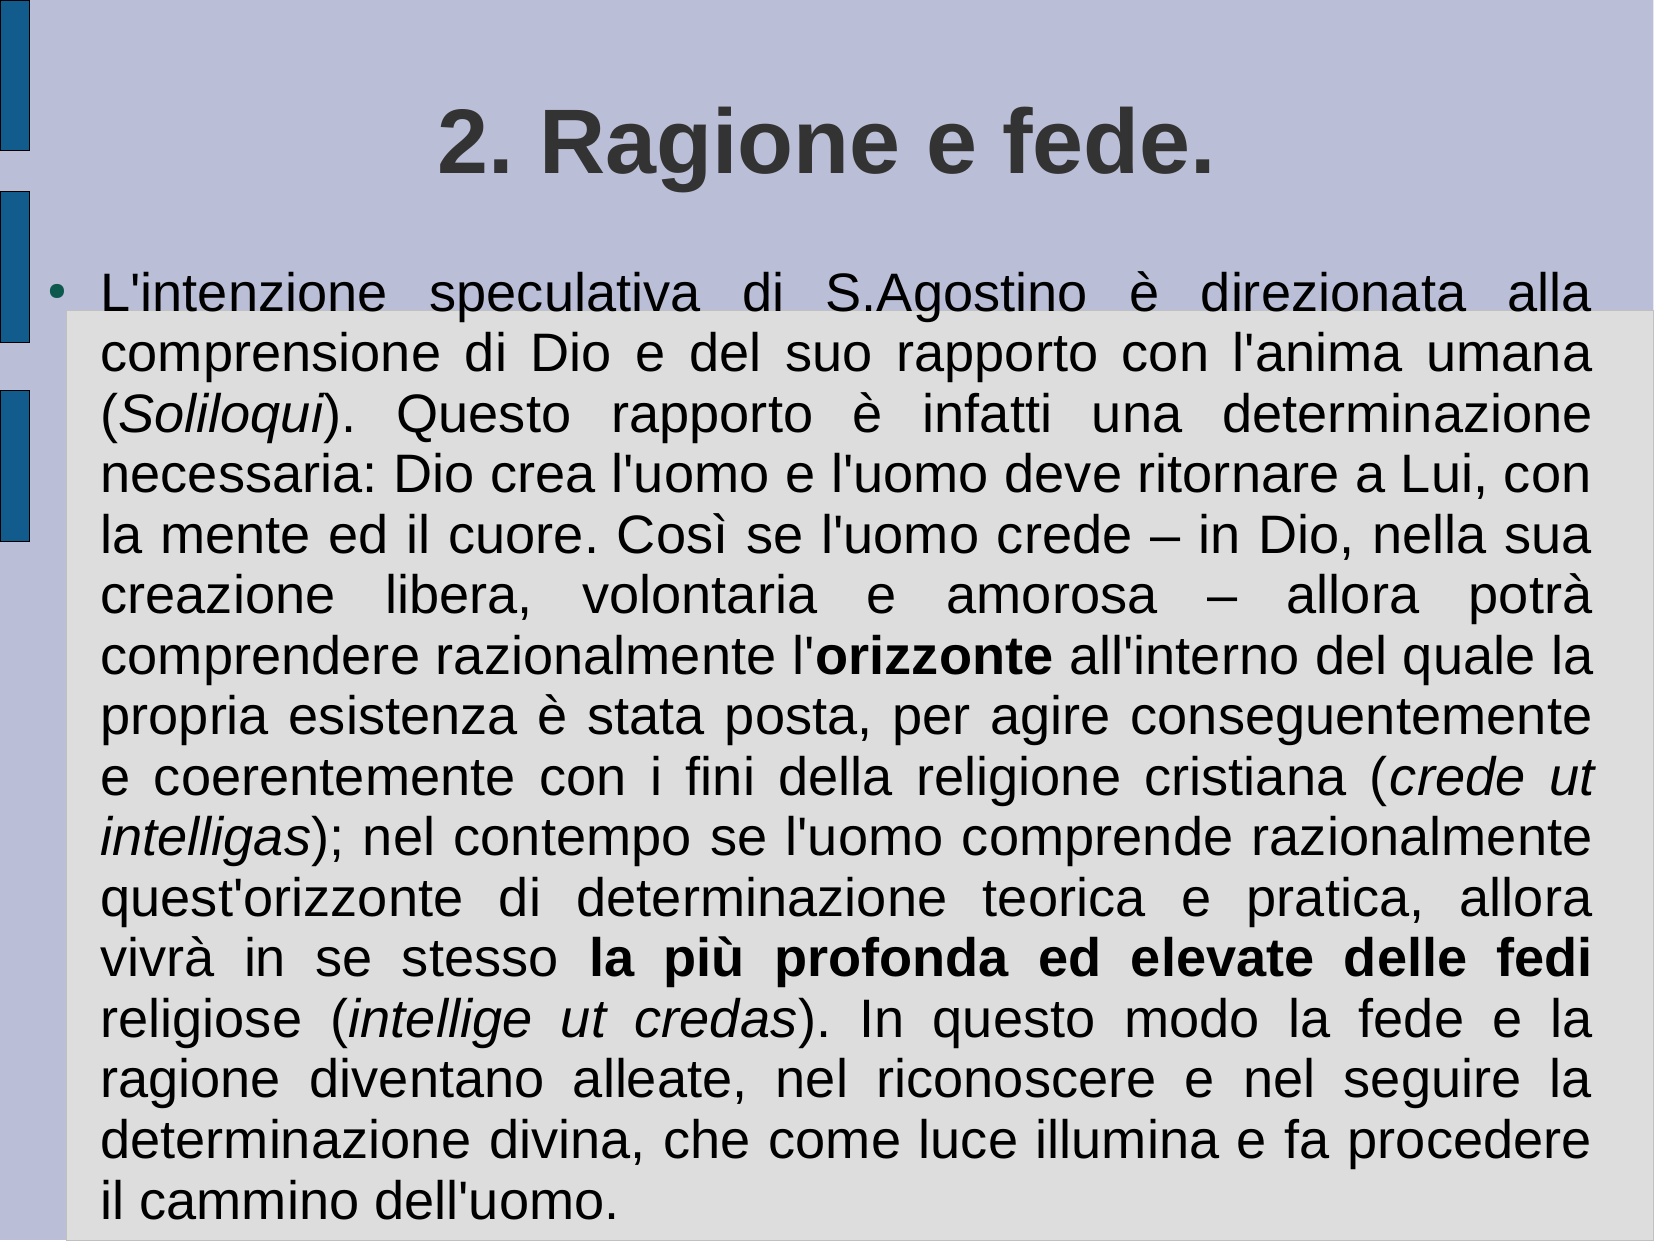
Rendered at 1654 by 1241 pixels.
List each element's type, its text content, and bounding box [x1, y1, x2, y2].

title 2. Ragione e fede. [121, 37, 1534, 246]
list L'intenzione speculativa di S.Agostino è direzionata alla comprensione di Dio e del suo rapporto con l'anima umana (Soliloqui). Questo rapporto è infatti una determinazione necessaria: Dio crea l'uomo e l'uomo deve ritornare a Lui, con la mente ed il cuore. Così se l'uomo crede – in Dio, nella sua creazione libera, volontaria e amorosa – allora potrà comprendere razionalmente l'orizzonte all'interno del quale la propria esistenza è stata posta, per agire conseguentemente e coerentemente con i fini della religione cristiana (crede ut intelligas); nel contempo se l'uomo comprende razionalmente quest'orizzonte di determinazione teorica e pratica, allora vivrà in se stesso la più profonda ed elevate delle fedi religiose (intellige ut credas). In questo modo la fede e la ragione diventano alleate, nel riconoscere e nel seguire la determinazione divina, che come luce illumina e fa procedere il cammino dell'uomo. [29, 262, 1595, 1235]
